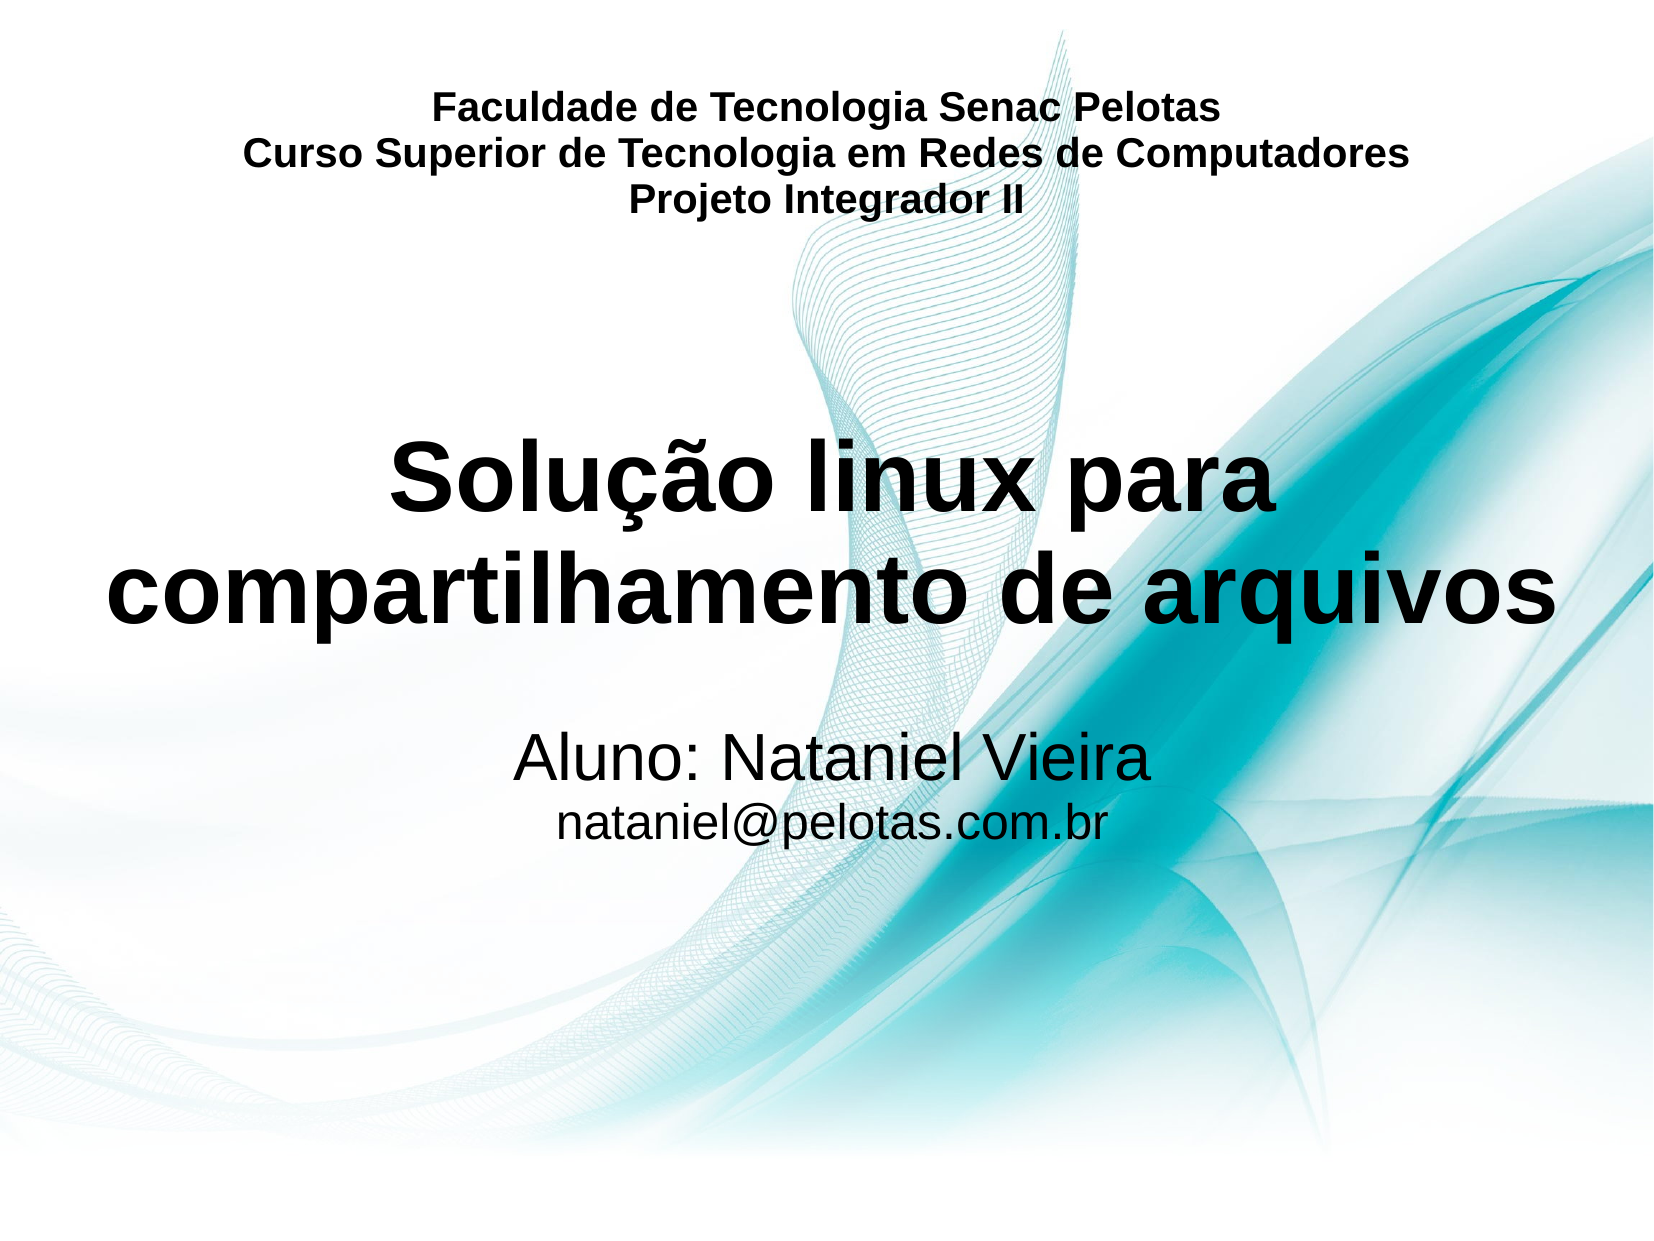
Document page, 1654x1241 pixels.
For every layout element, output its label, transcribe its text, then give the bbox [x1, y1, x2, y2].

title Faculdade de Tecnologia Senac Pelotas Curso Superior de Tecnologia em Redes de Computadores Projeto Integrador II [82, 49, 1571, 257]
subtitle Solução linux para compartilhamento de arquivos Aluno: Nataniel Vieira nataniel@pelotas.com.br [88, 324, 1577, 1068]
picture [0, 29, 1654, 1184]
